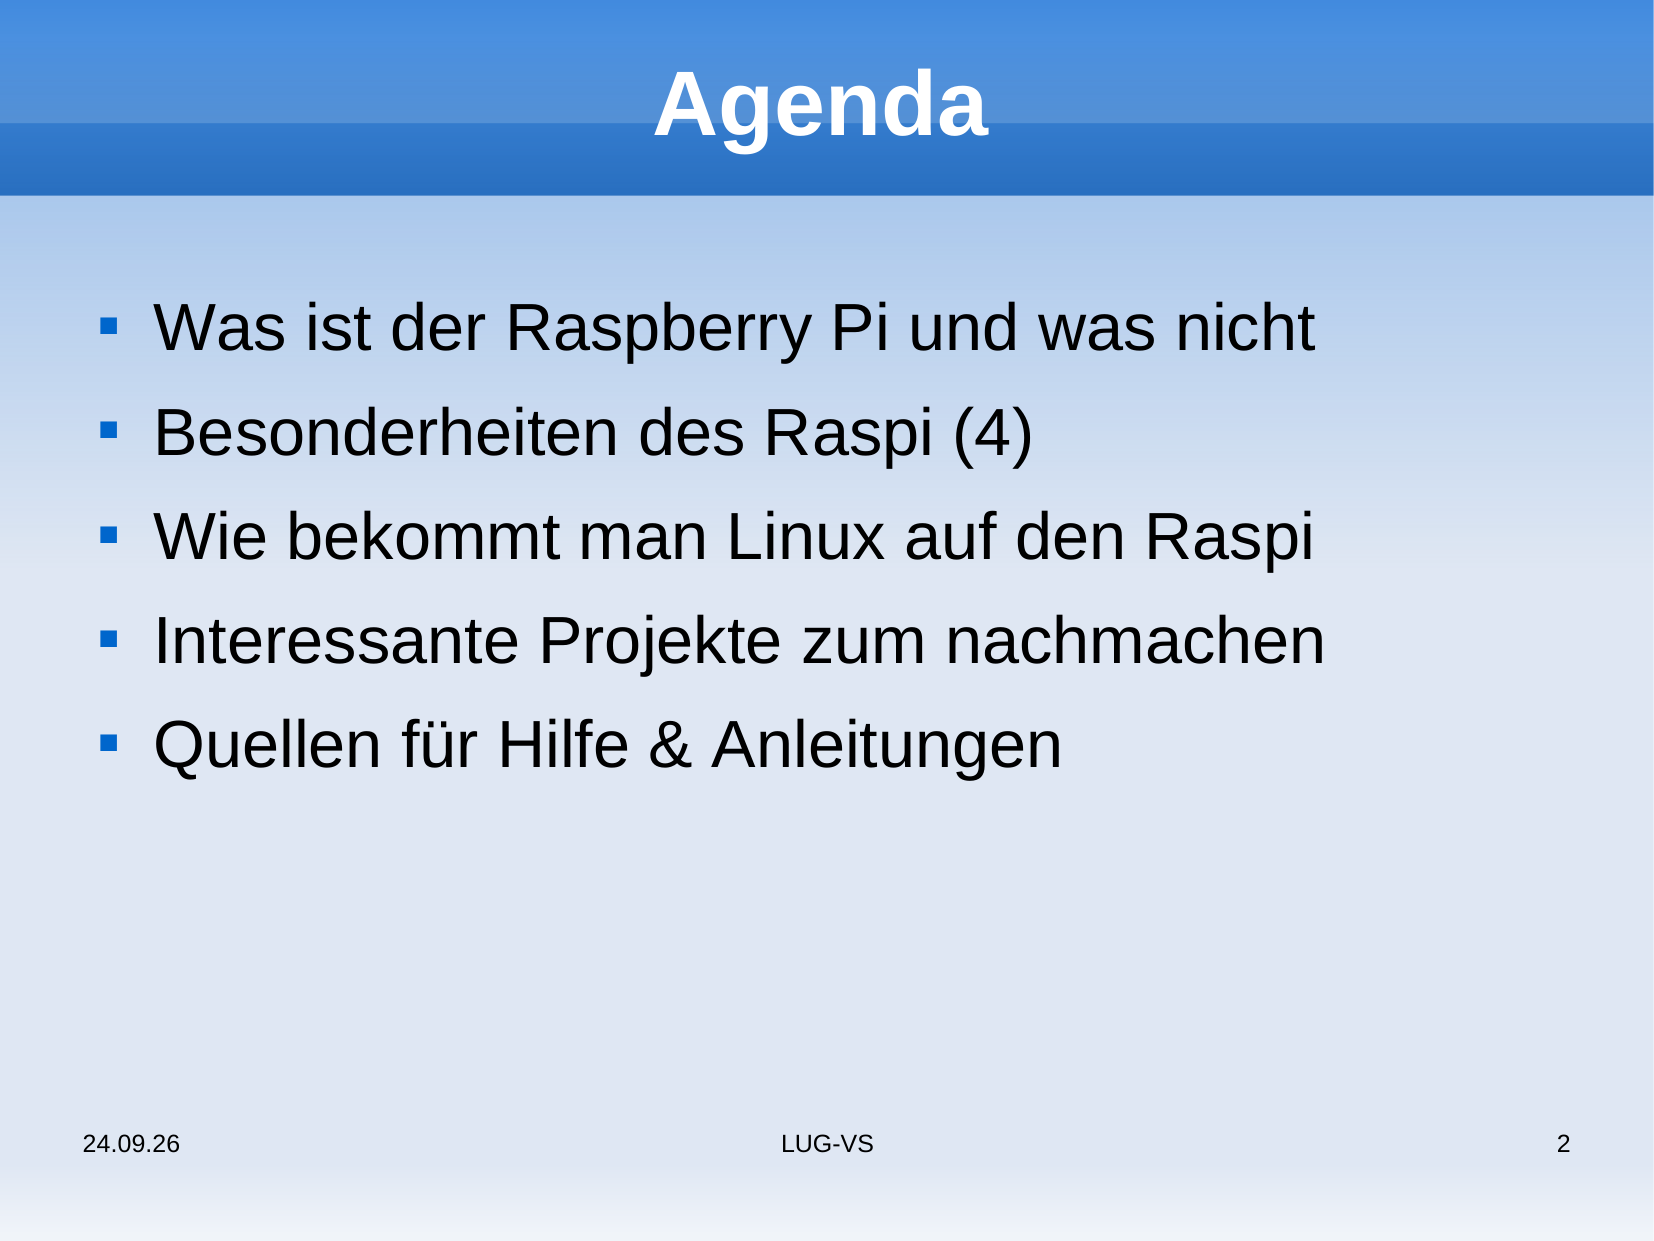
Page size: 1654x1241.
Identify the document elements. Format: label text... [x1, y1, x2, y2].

picture [0, 0, 1654, 1241]
list Was ist der Raspberry Pi und was nicht Besonderheiten des Raspi (4) Wie bekommt man Linux auf den Raspi Interessante Projekte zum nachmachen Quellen für Hilfe & Anleitungen [82, 290, 1571, 1109]
title Agenda [76, 0, 1565, 208]
